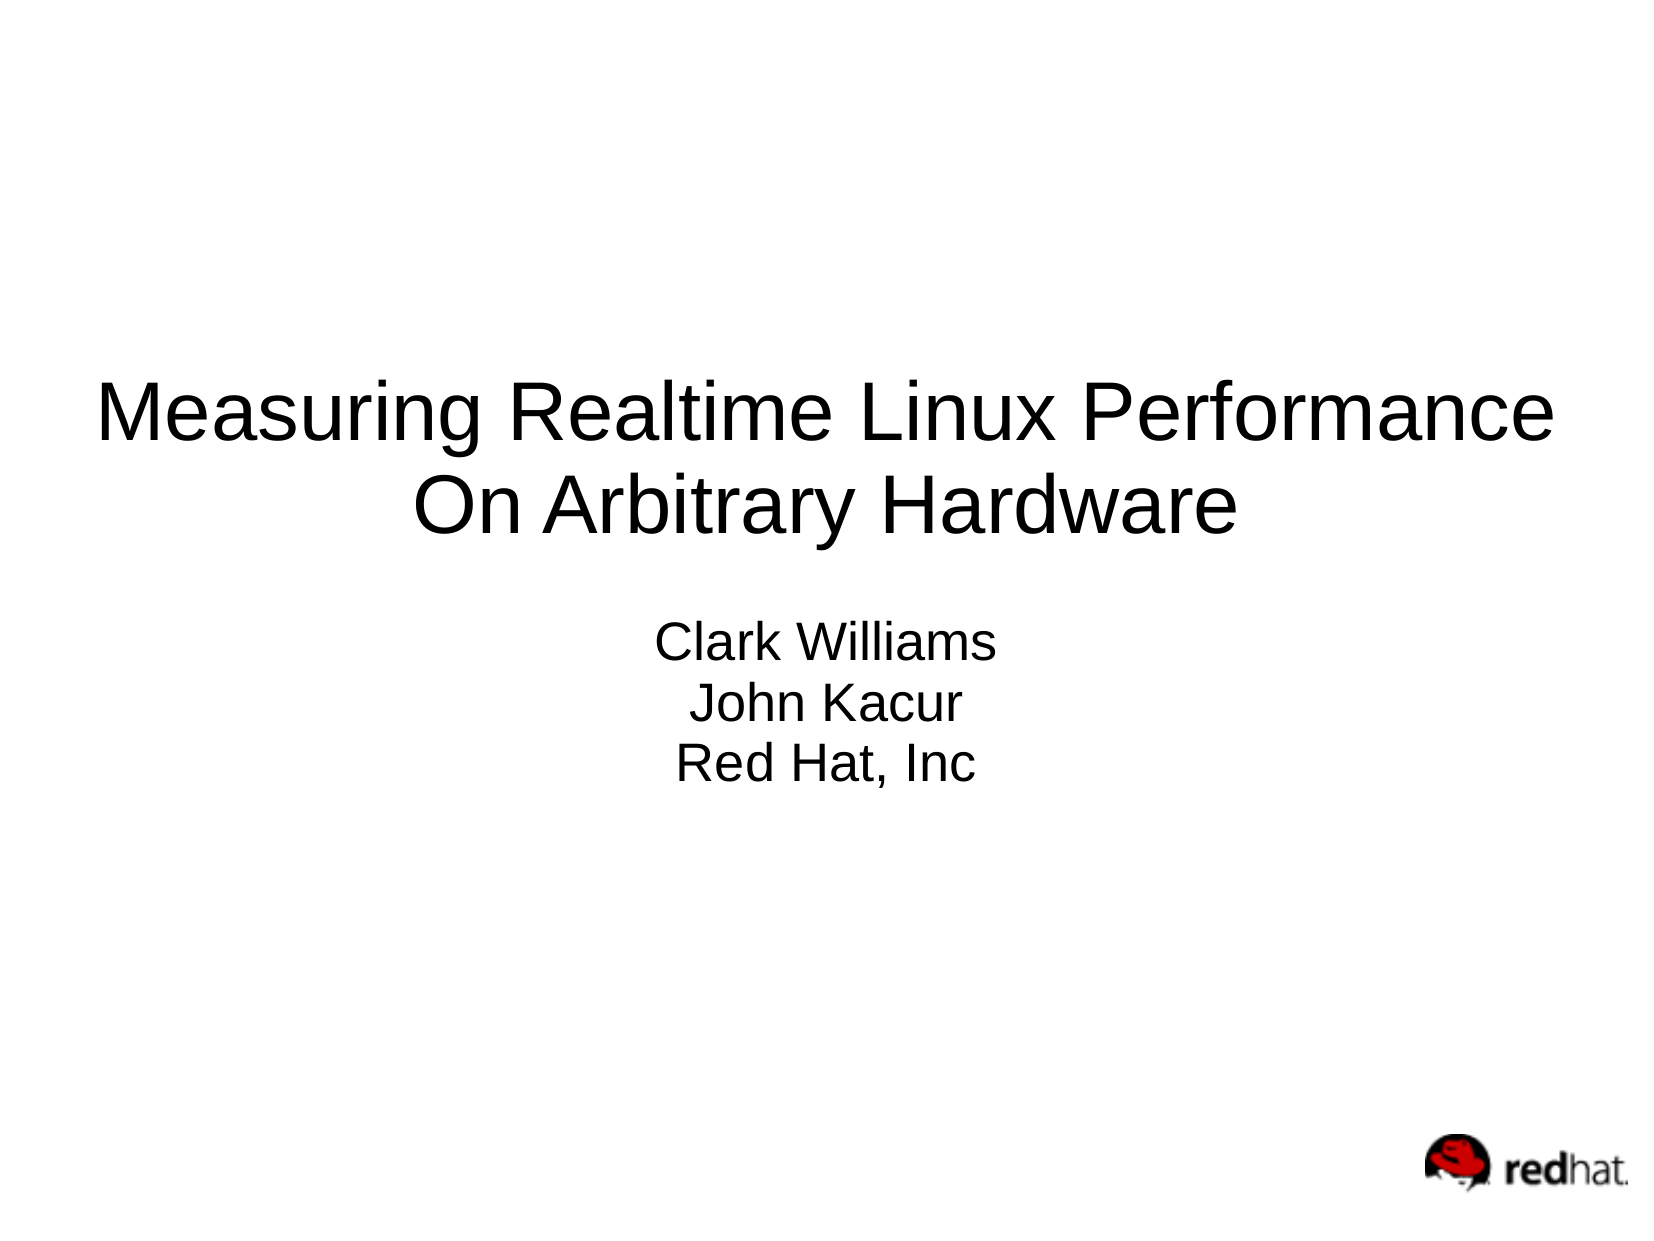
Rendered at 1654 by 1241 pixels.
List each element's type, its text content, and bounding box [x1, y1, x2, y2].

subtitle Measuring Realtime Linux Performance On Arbitrary Hardware Clark Williams John Kacur Red Hat, Inc [82, 49, 1571, 1109]
picture [1425, 1134, 1628, 1201]
